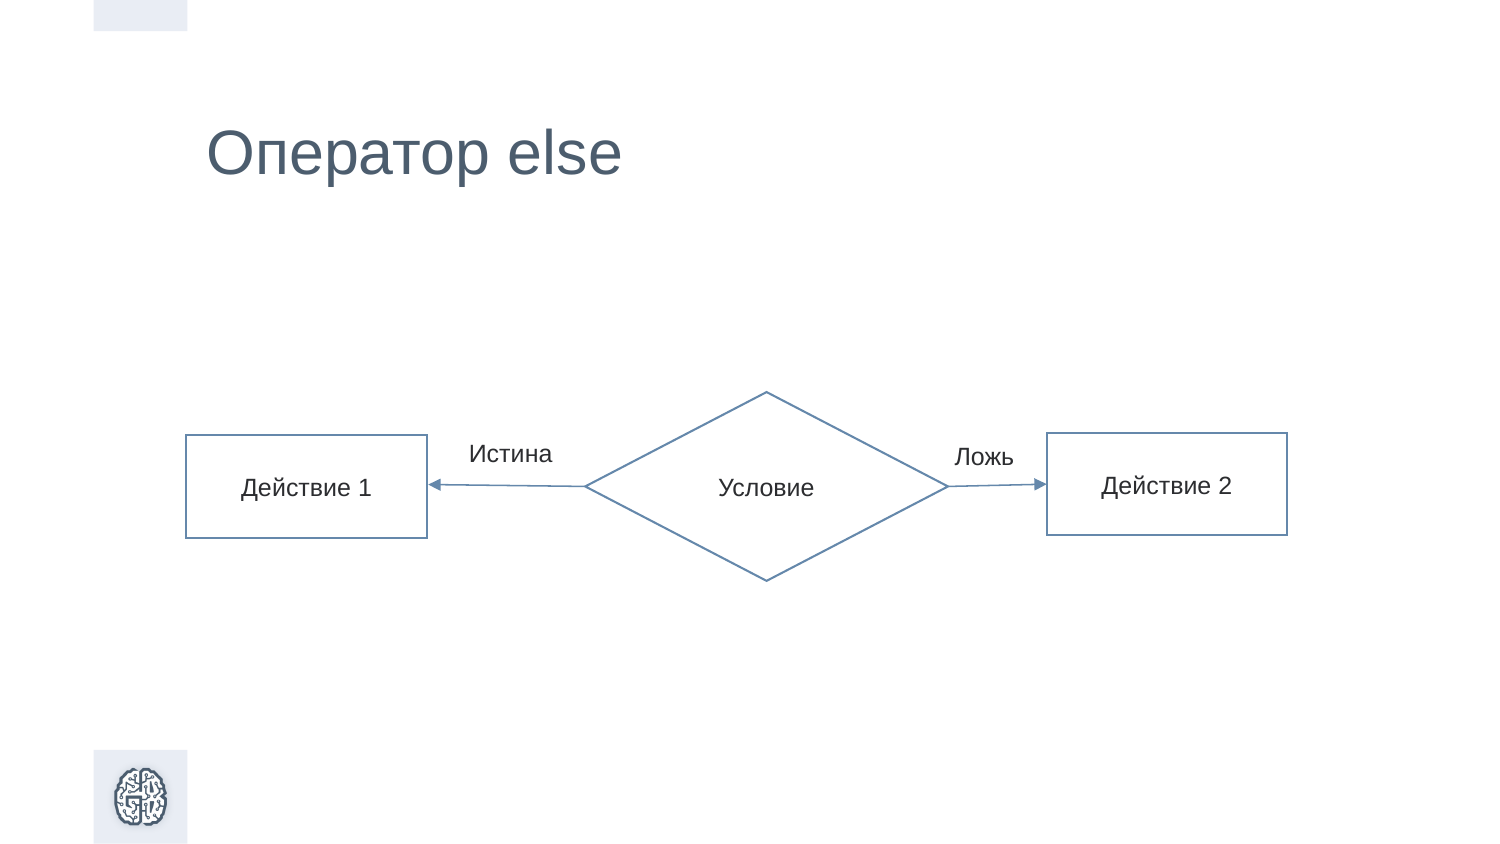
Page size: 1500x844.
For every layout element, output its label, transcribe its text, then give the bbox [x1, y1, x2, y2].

text_box Действие 2 [1046, 432, 1288, 536]
text_box Действие 1 [186, 435, 427, 538]
picture [106, 760, 175, 834]
text_box Условие [586, 392, 948, 581]
title Оператор else [186, 94, 1500, 204]
text_box Истина [453, 429, 570, 481]
text_box Ложь [939, 432, 1039, 485]
